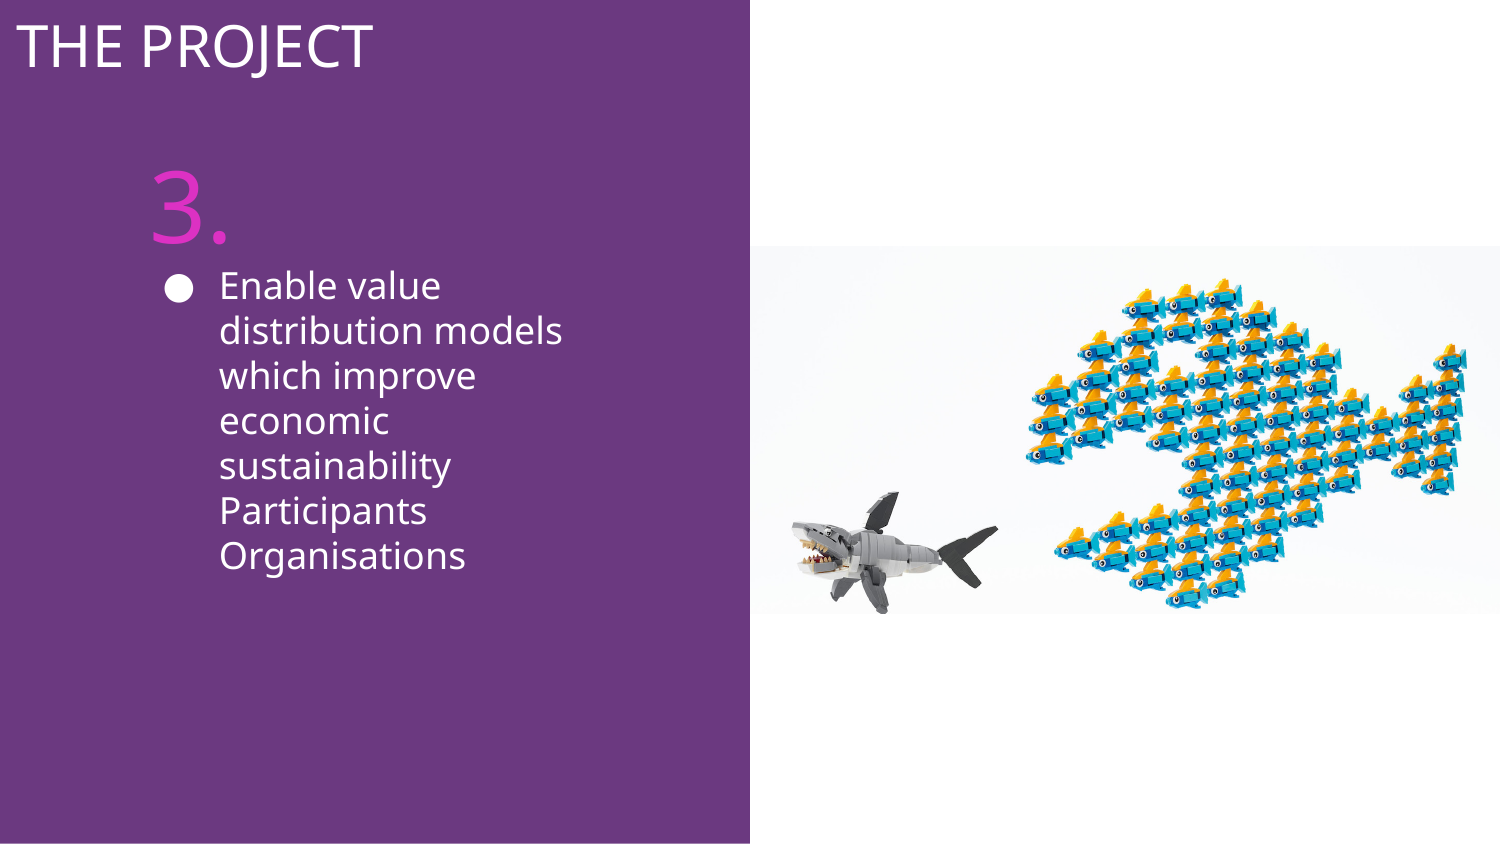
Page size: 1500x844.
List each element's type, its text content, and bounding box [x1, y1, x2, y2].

text_box [0, 0, 750, 844]
title Enable value distribution models which improve economic sustainability Participants Organisations [128, 246, 618, 748]
title THE PROJECT [1, 0, 1391, 100]
picture [750, 246, 1500, 615]
title 3. [134, 128, 291, 265]
